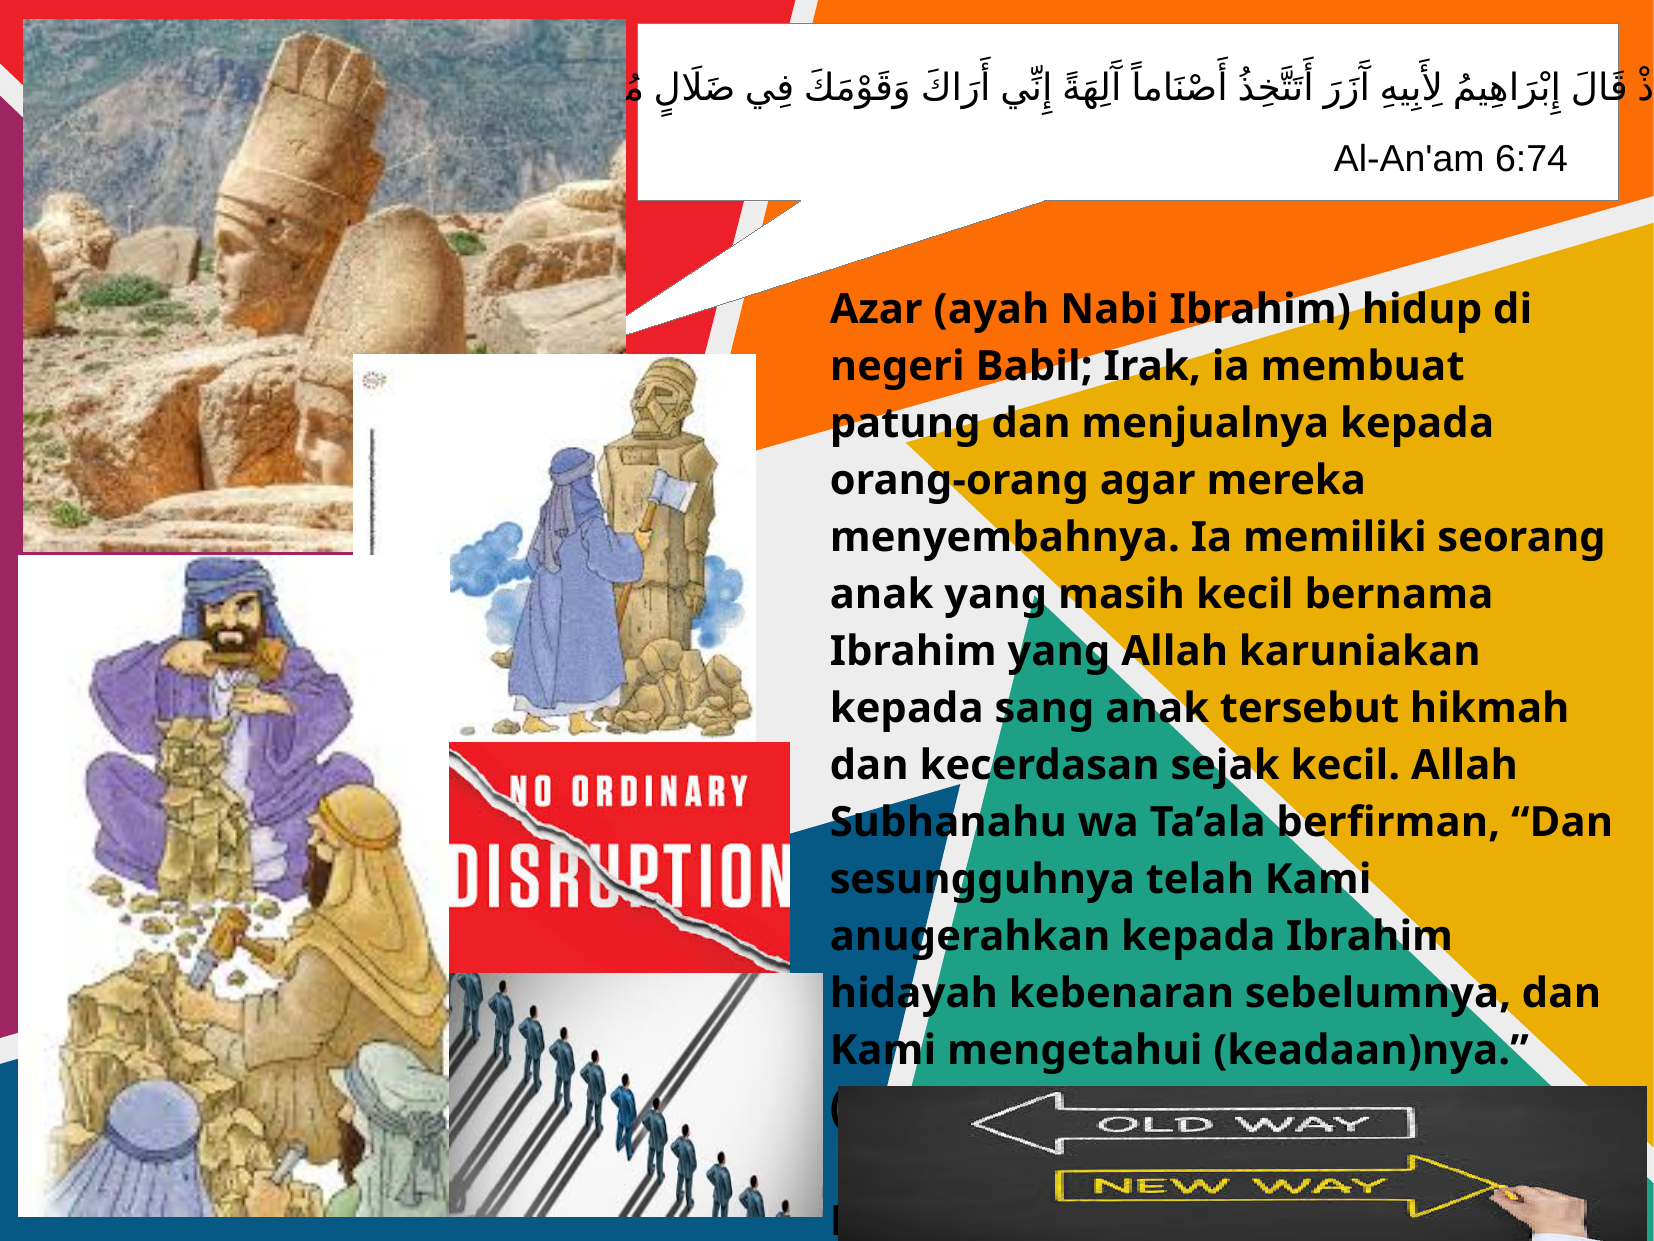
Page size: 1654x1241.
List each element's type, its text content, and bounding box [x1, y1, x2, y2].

picture [18, 19, 823, 1217]
text_box Al-An'am 6:74 [1228, 129, 1583, 187]
picture [838, 1086, 1647, 1241]
text_box وَإِذْ قَالَ إِبْرَاهِيمُ لِأَبِيهِ آَزَرَ أَتَتَّخِذُ أَصْنَاماً آَلِهَةً إِنِّي أَرَاكَ وَقَوْمَكَ فِي ضَلَالٍ مُبِينٍ [626, 23, 1619, 335]
text_box Azar (ayah Nabi Ibrahim) hidup di negeri Babil; Irak, ia membuat patung dan menjualnya kepada orang-orang agar mereka menyembahnya. Ia memiliki seorang anak yang masih kecil bernama Ibrahim yang Allah karuniakan kepada sang anak tersebut hikmah dan kecerdasan sejak kecil. Allah Subhanahu wa Ta’ala berfirman, “Dan sesungguhnya telah Kami anugerahkan kepada Ibrahim hidayah kebenaran sebelumnya, dan Kami mengetahui (keadaan)nya.” (QS. Al Anbiyaa’: 51) Read more https://kisahmuslim.com/2564-kisah-nabi-ibrahim-alaihissalam-bag-1.html [814, 271, 1630, 1216]
